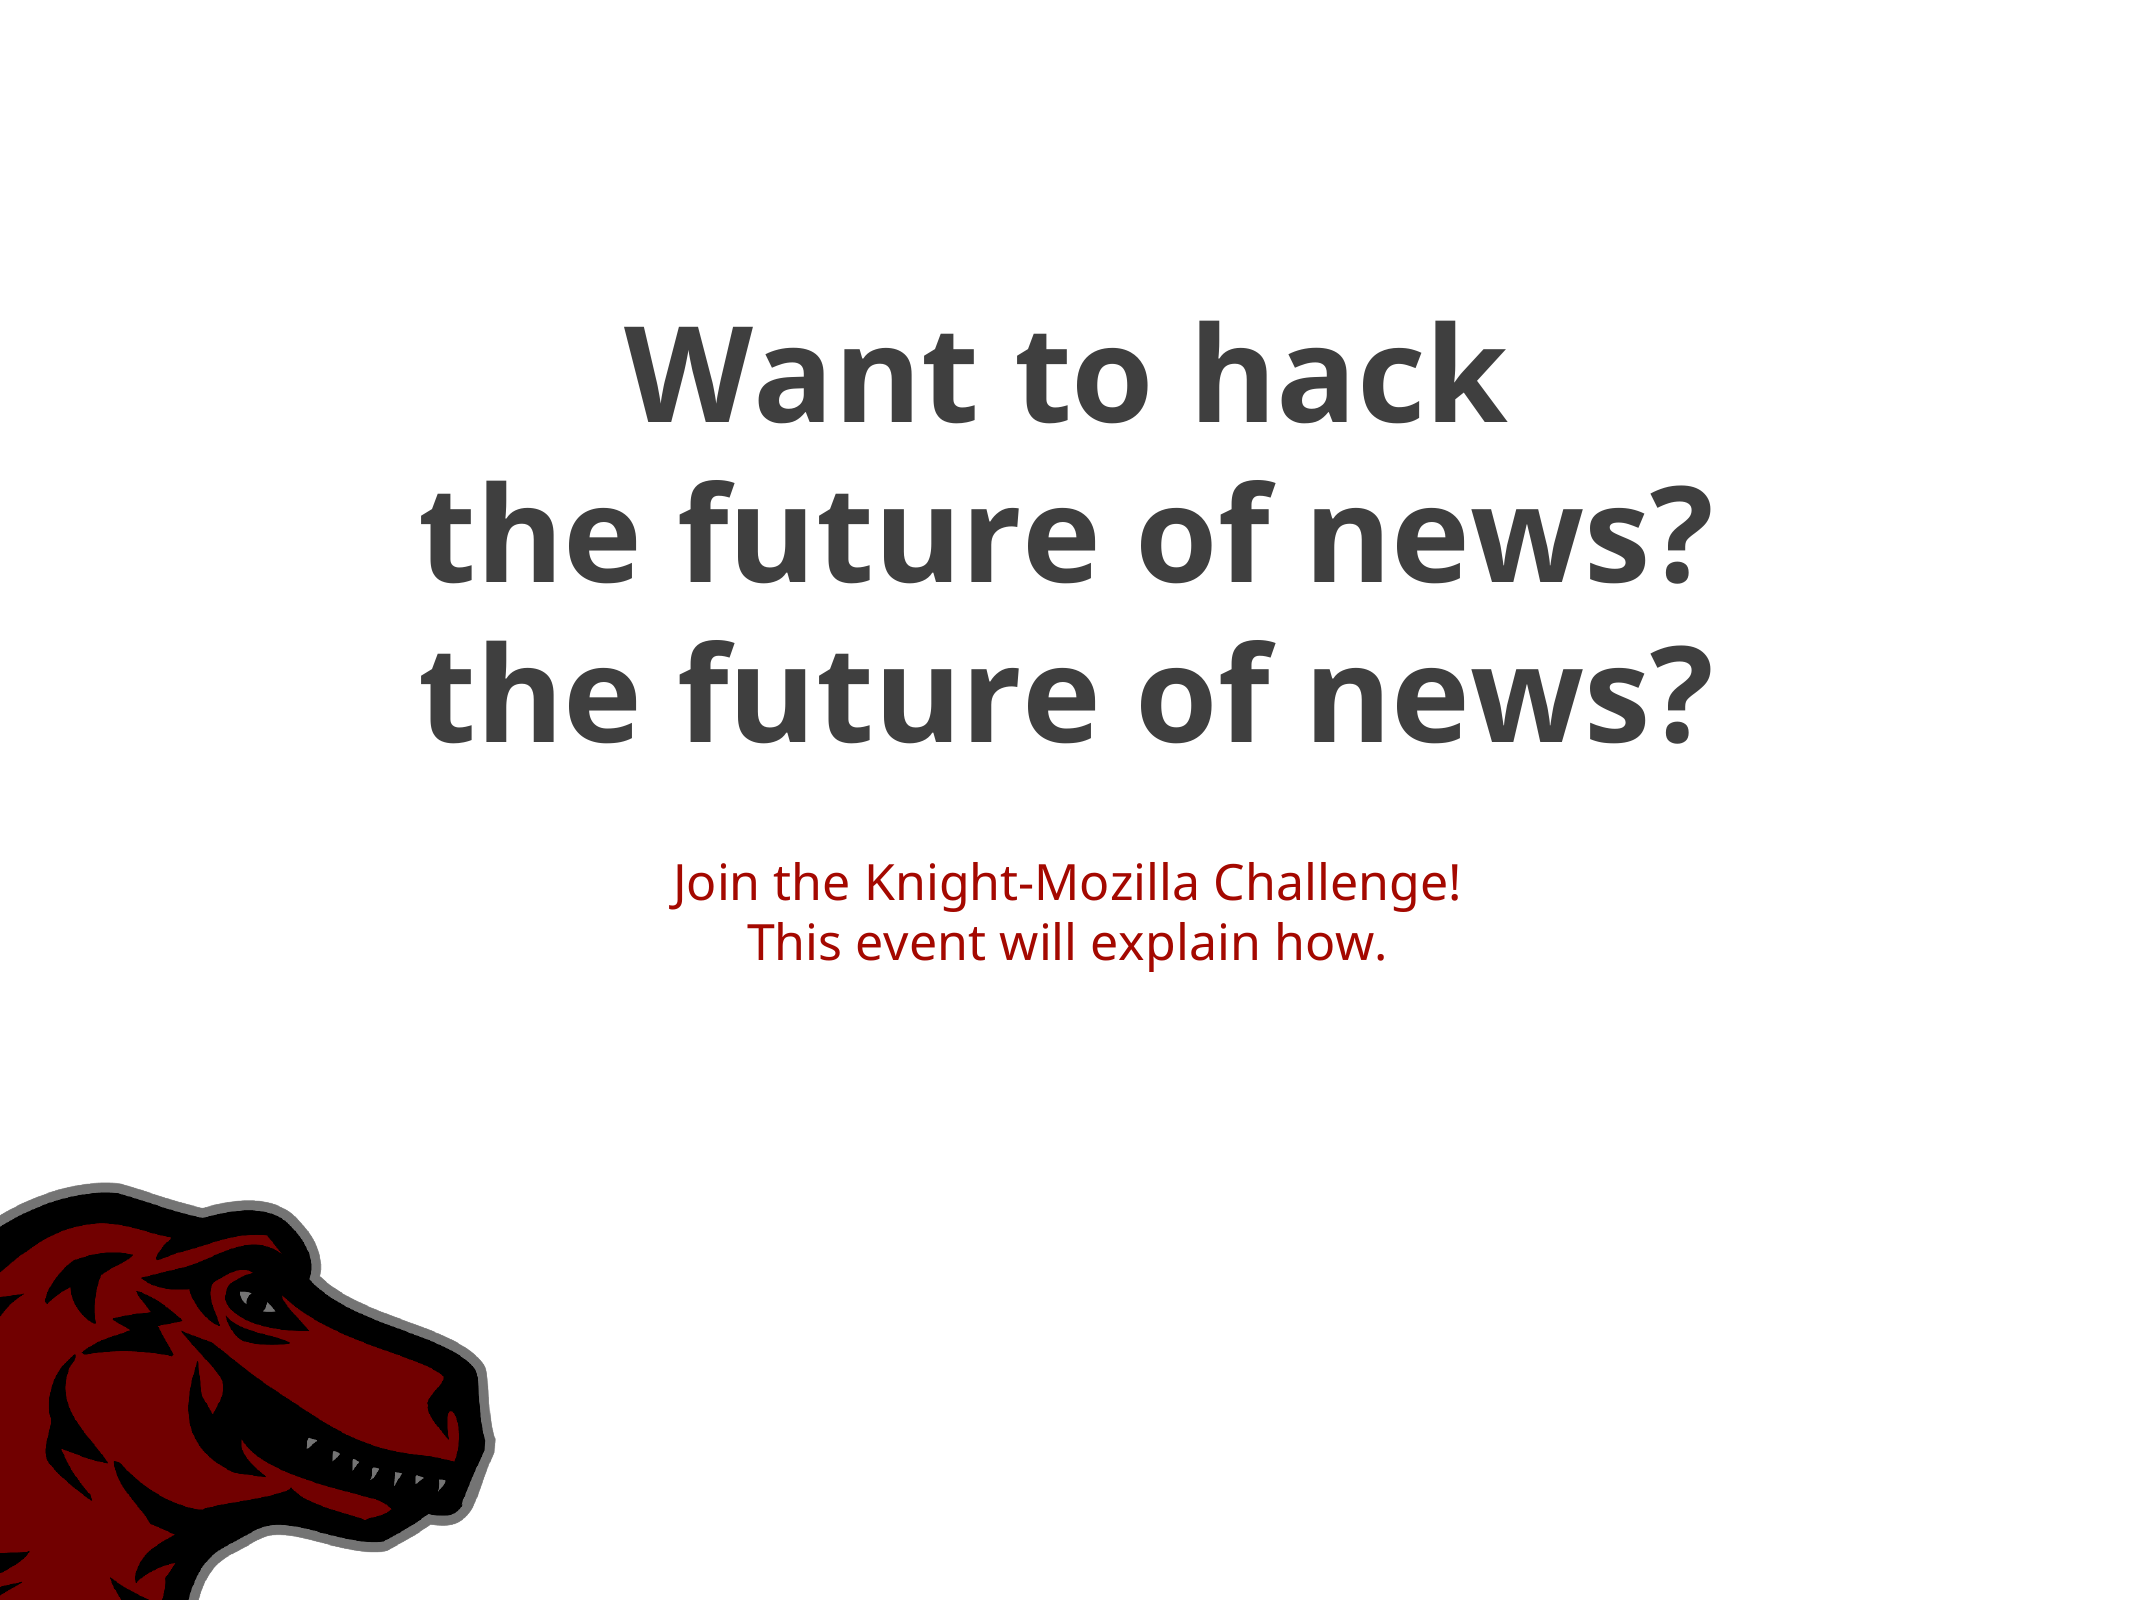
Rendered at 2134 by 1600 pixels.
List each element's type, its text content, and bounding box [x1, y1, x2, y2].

title Want to hack the future of news? the future of news? [208, 235, 1925, 778]
list Join the Knight-Mozilla Challenge! This event will explain how. [208, 841, 1928, 1194]
picture [0, 1181, 528, 1600]
